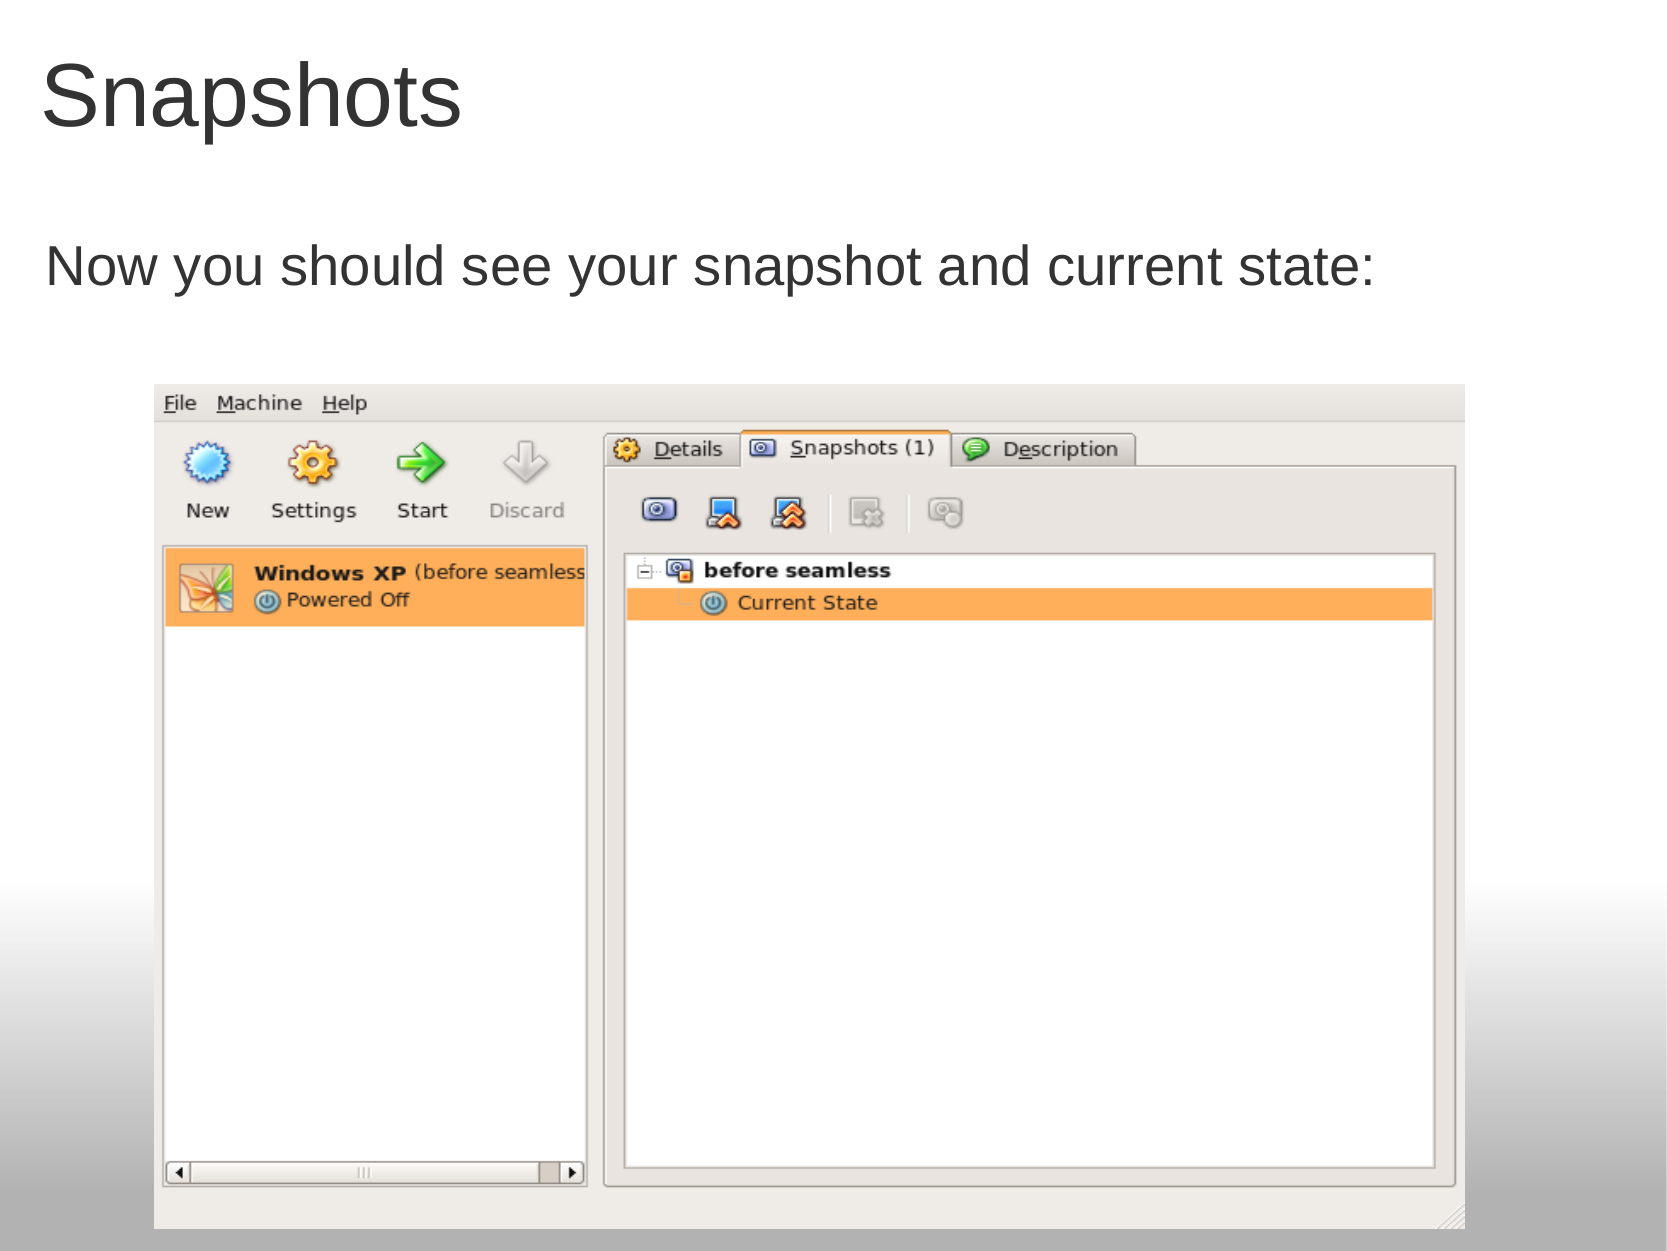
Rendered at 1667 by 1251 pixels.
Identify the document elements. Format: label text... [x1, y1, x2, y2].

list Now you should see your snapshot and current state: [45, 237, 1633, 1137]
title Snapshots [40, 50, 1627, 201]
picture [0, 0, 1667, 1251]
